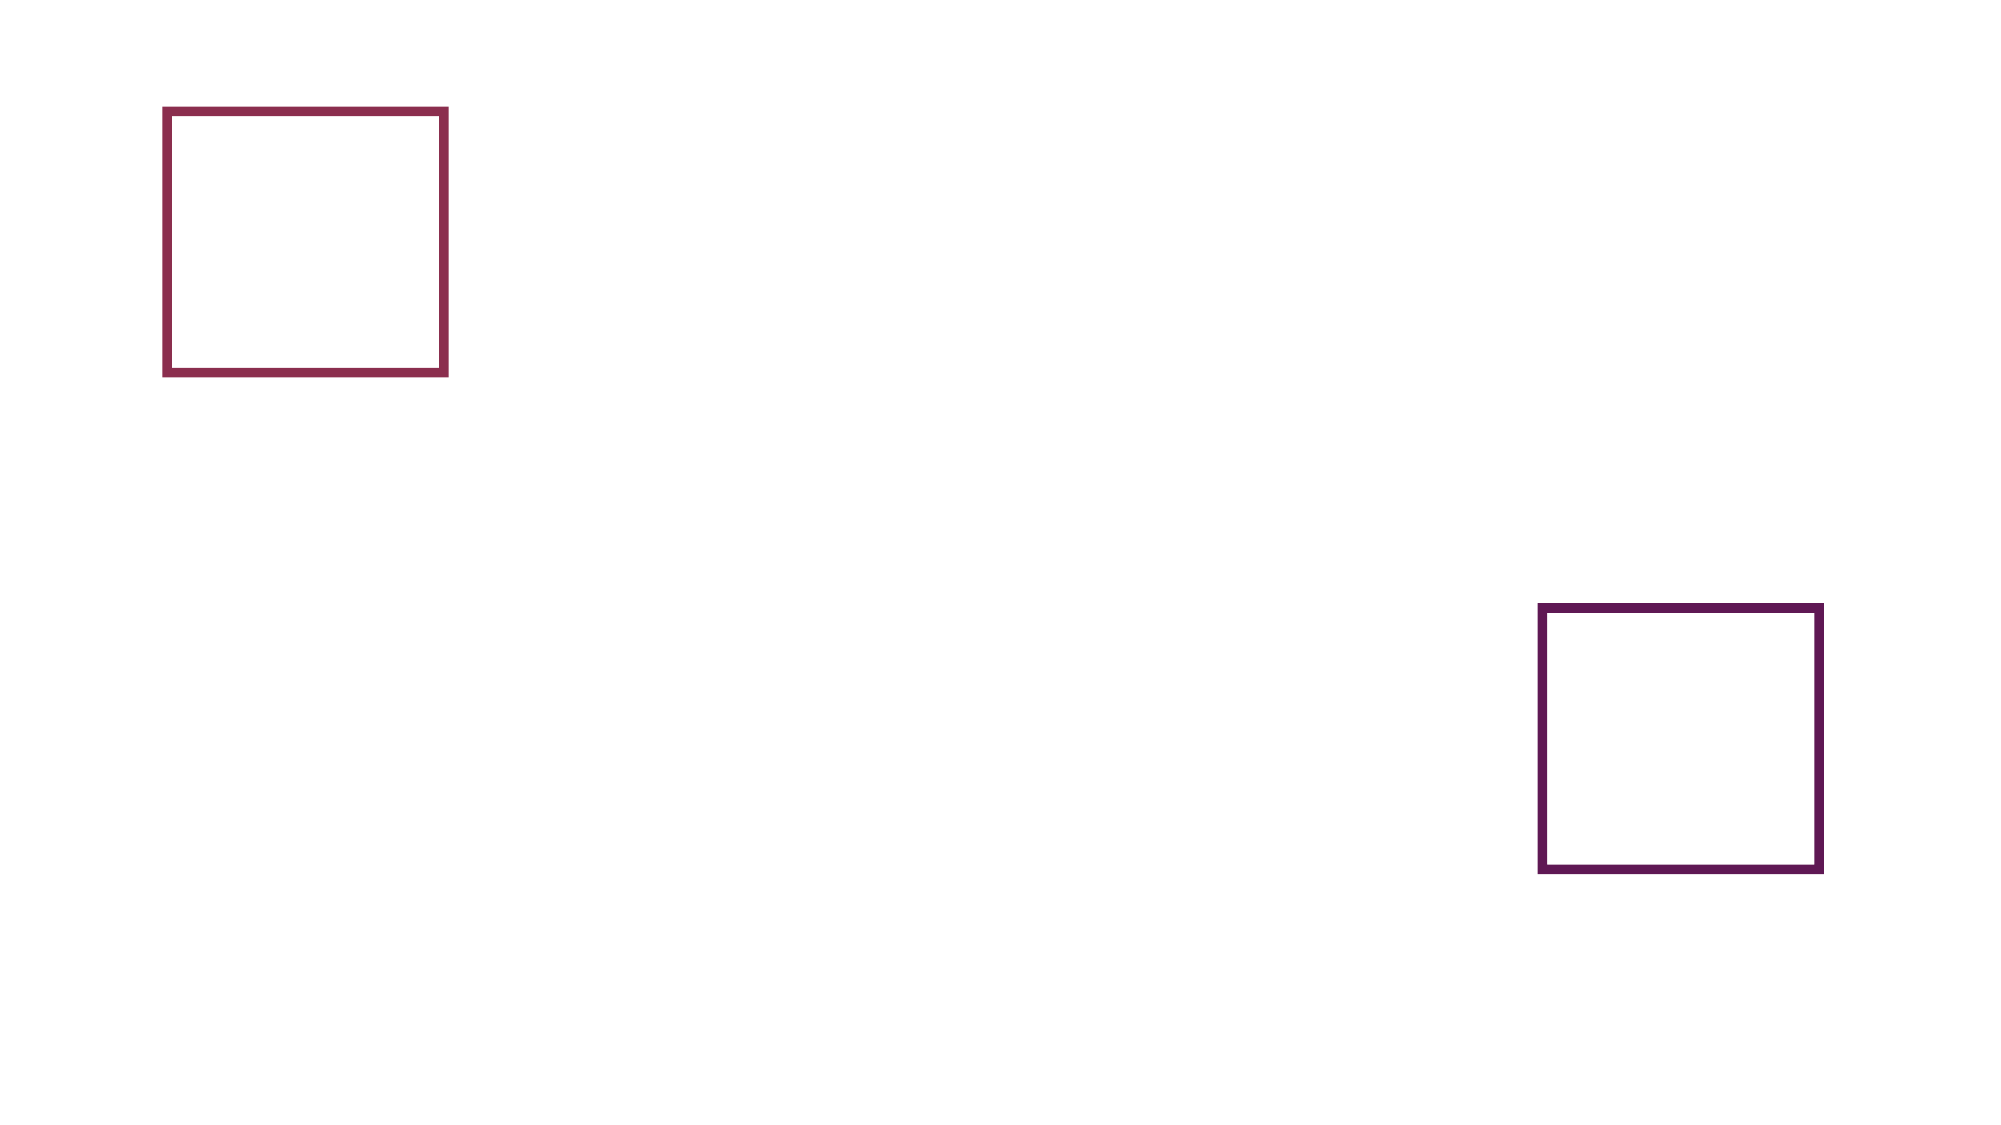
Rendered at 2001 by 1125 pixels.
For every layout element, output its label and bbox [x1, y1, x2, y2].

text_box [1537, 603, 1824, 875]
text_box [162, 106, 449, 378]
